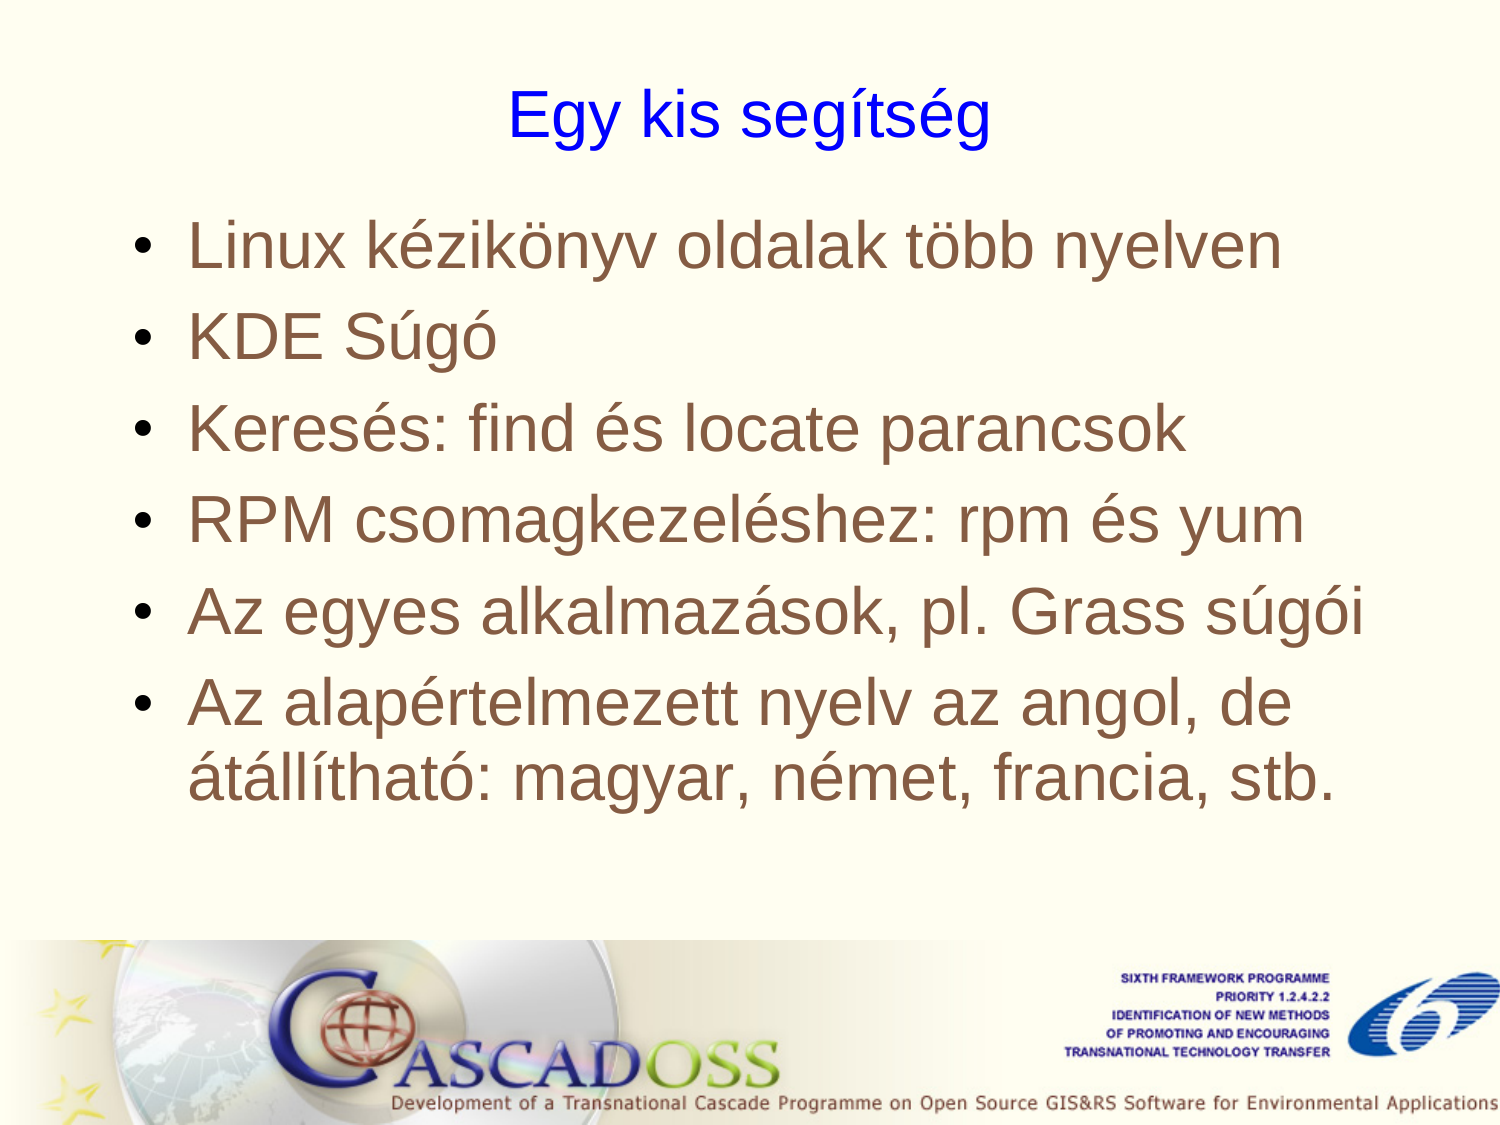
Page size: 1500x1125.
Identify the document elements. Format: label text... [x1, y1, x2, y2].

picture [0, 940, 1500, 1125]
list Linux kézikönyv oldalak több nyelven KDE Súgó Keresés: find és locate parancsok RPM csomagkezeléshez: rpm és yum Az egyes alkalmazások, pl. Grass súgói Az alapértelmezett nyelv az angol, de átállítható: magyar, német, francia, stb. [75, 207, 1425, 936]
title Egy kis segítség [75, 28, 1425, 201]
